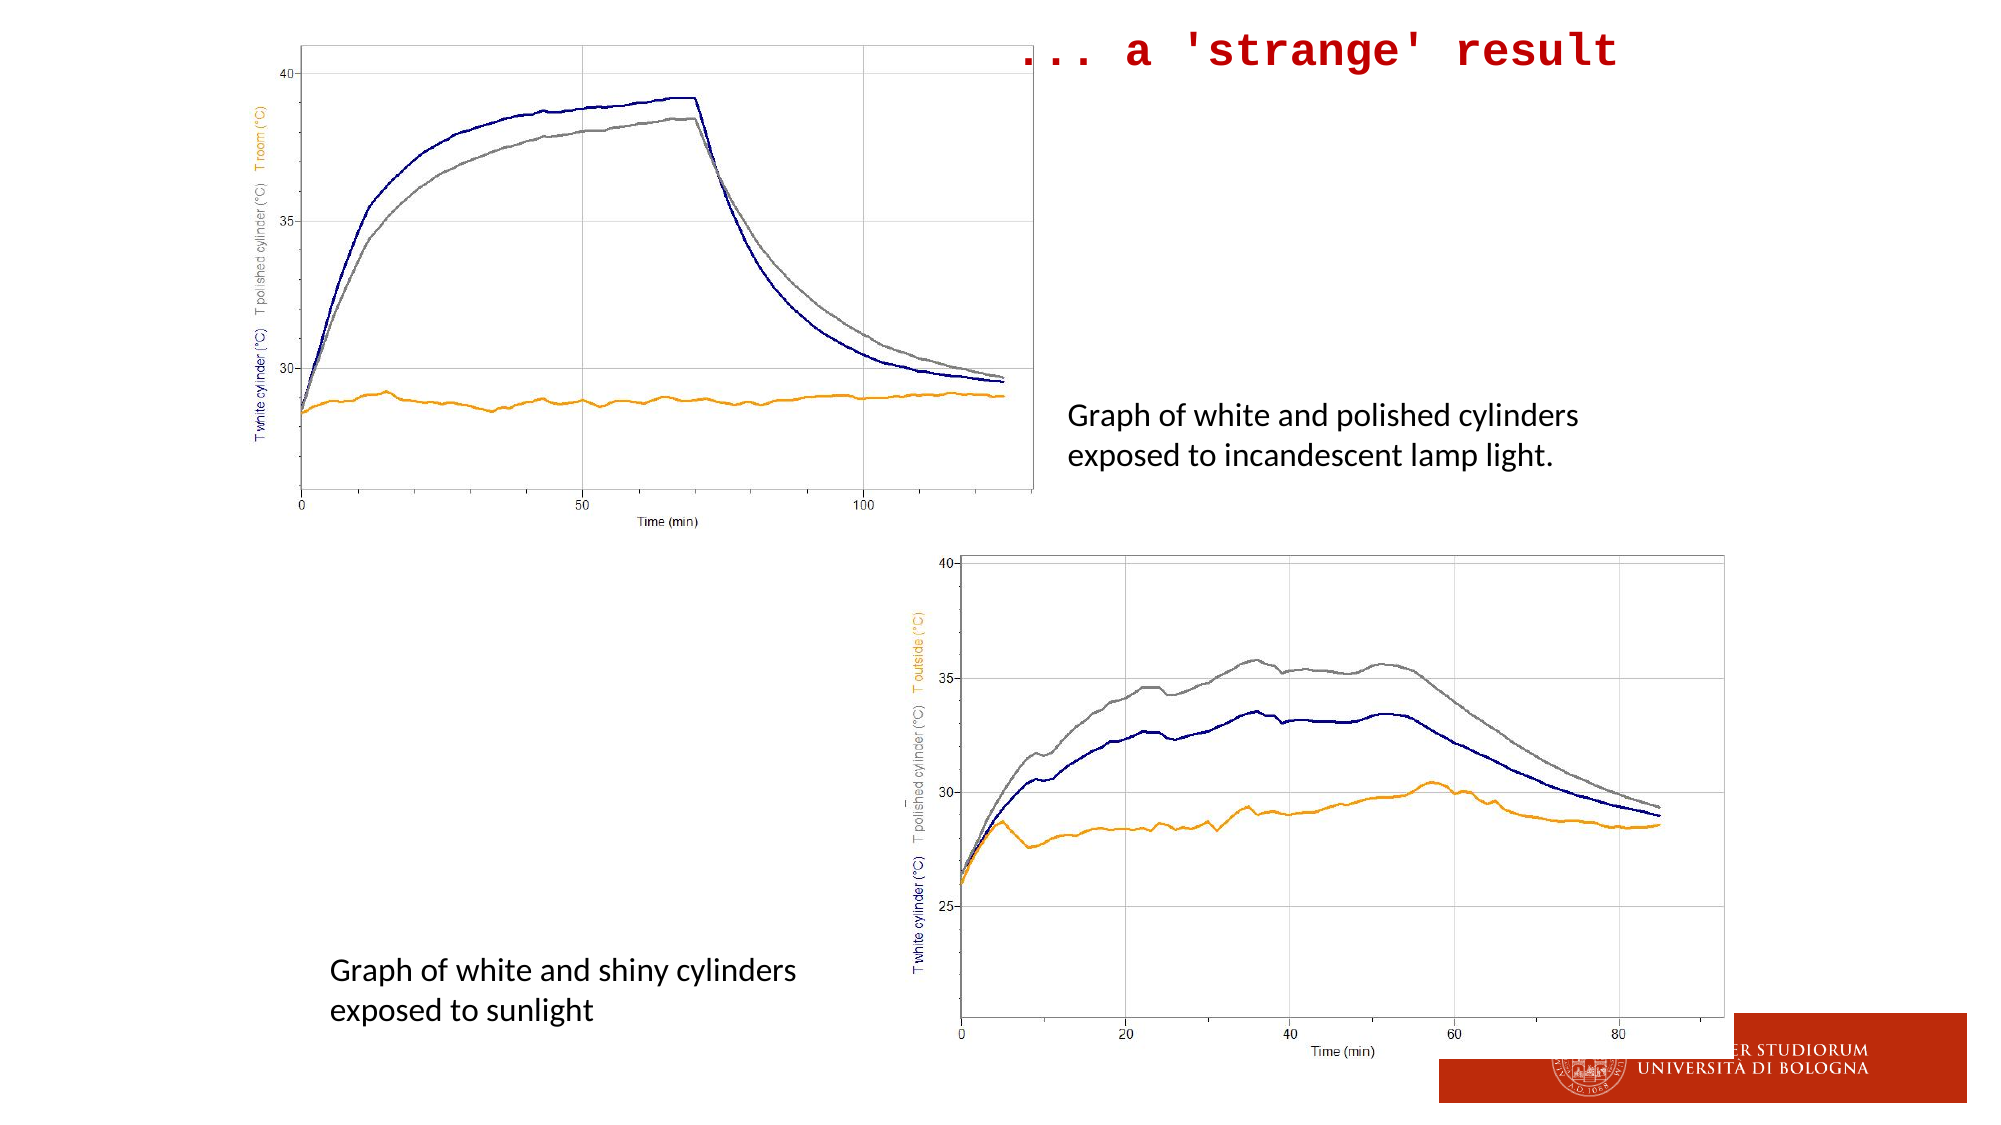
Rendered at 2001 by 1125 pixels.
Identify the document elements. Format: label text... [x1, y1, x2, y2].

text_box Graph of white and polished cylinders exposed to incandescent lamp light. [1052, 385, 1686, 482]
text_box Graph of white and shiny cylinders exposed to sunlight [314, 940, 878, 1037]
text_box ... a 'strange' result [999, 11, 1739, 83]
picture [249, 42, 1047, 529]
picture [905, 555, 1734, 1059]
